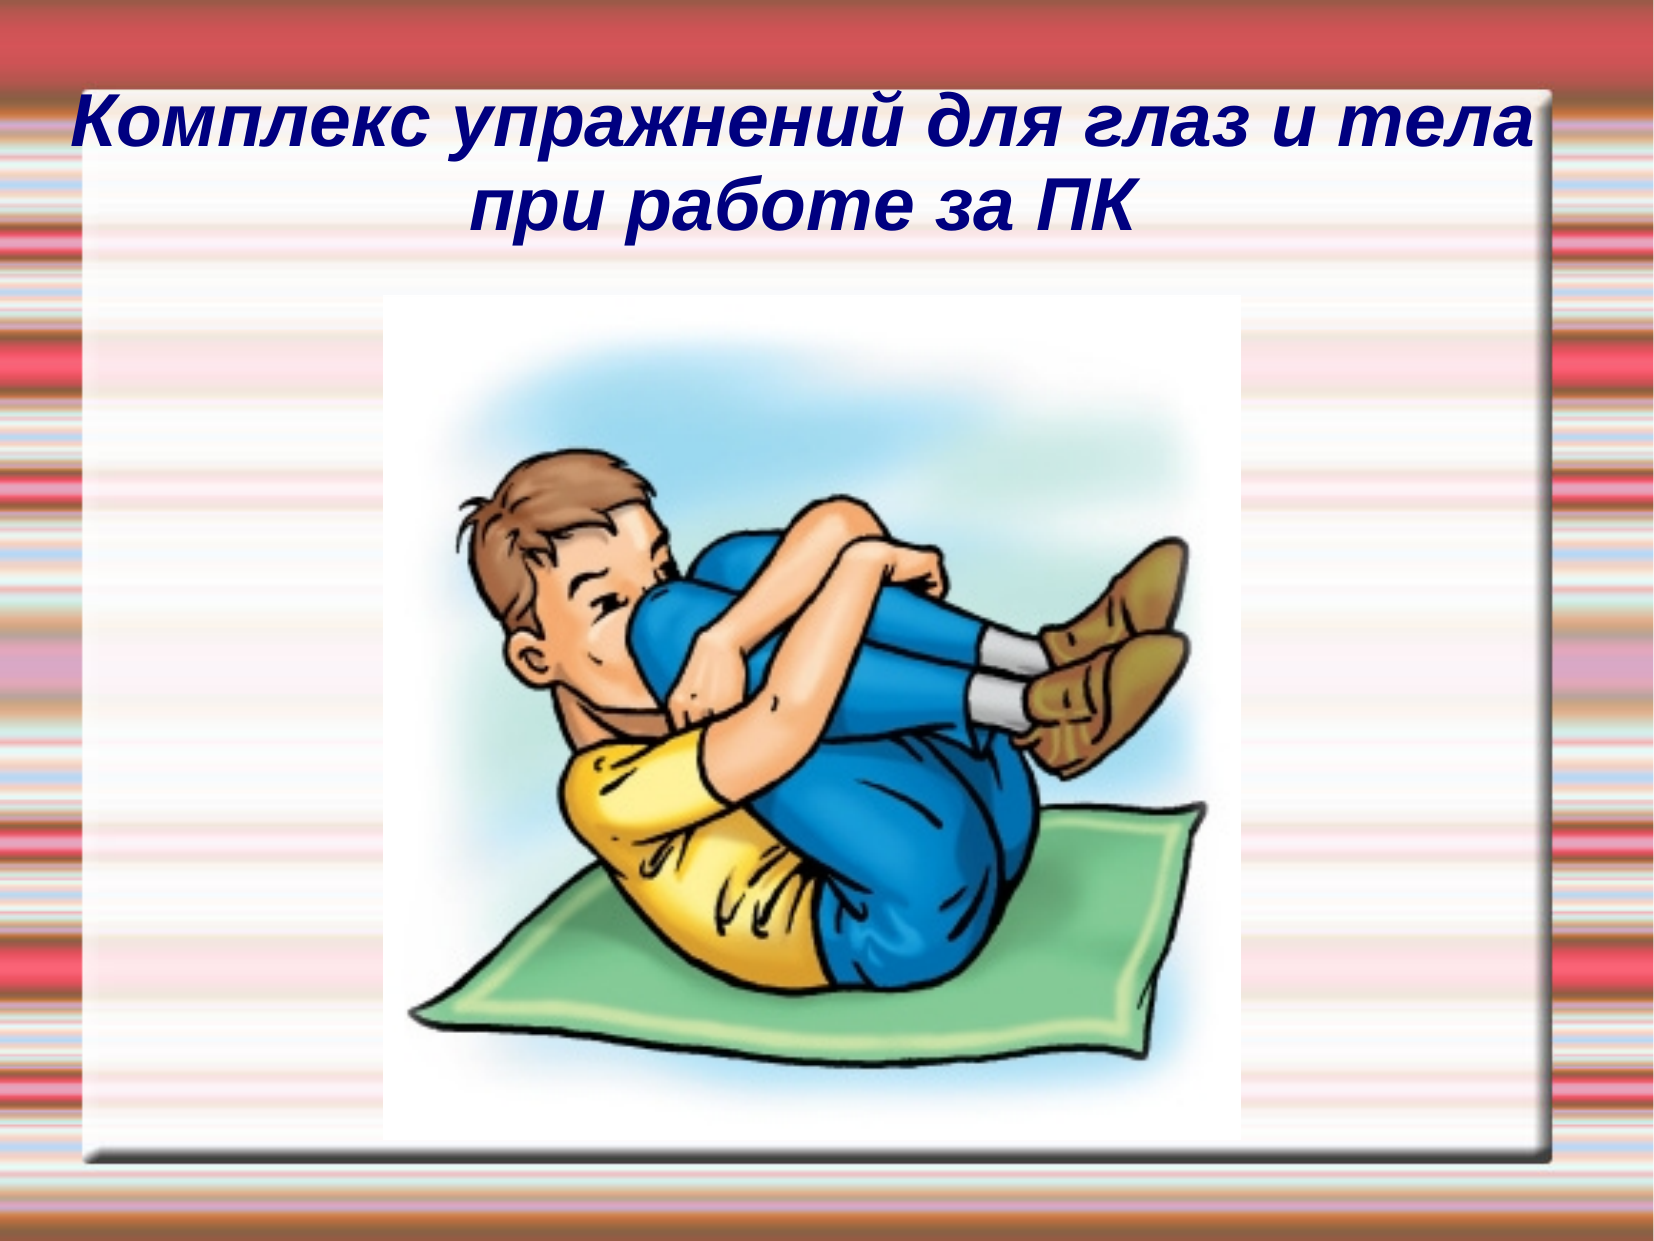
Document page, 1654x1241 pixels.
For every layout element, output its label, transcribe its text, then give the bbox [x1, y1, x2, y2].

picture [0, 0, 1654, 1241]
title Комплекс упражнений для глаз и тела при работе за ПК [59, 58, 1548, 266]
